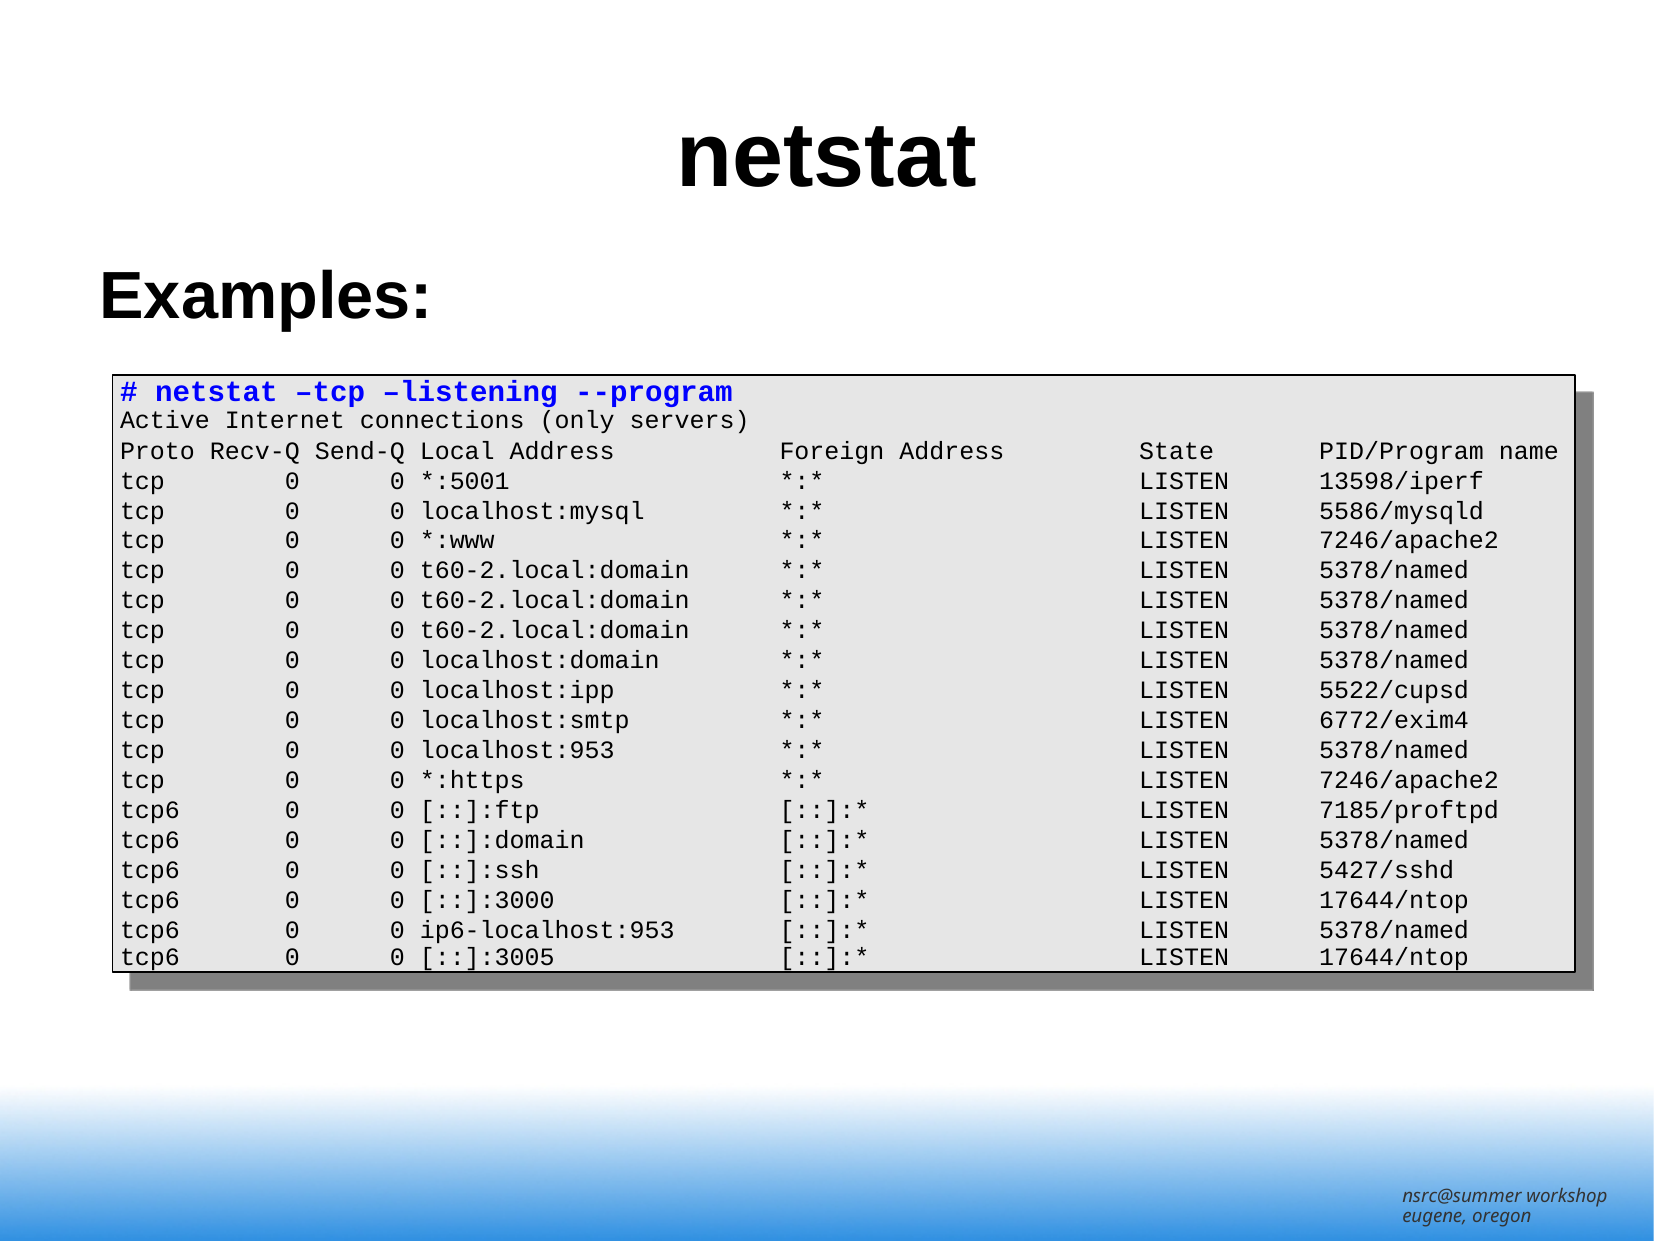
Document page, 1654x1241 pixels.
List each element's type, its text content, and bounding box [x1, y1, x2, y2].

list Examples: [82, 254, 1571, 1074]
picture [0, 1083, 1654, 1241]
title netstat [82, 49, 1571, 254]
text_box # netstat –tcp –listening --program Active Internet connections (only servers)‏ Proto Recv-Q Send-Q Local Address Foreign Address State PID/Program name tcp 0 0 *:5001 *:* LISTEN 13598/iperf tcp 0 0 localhost:mysql *:* LISTEN 5586/mysqld tcp 0 0 *:www *:* LISTEN 7246/apache2 tcp 0 0 t60-2.local:domain *:* LISTEN 5378/named tcp 0 0 t60-2.local:domain *:* LISTEN 5378/named tcp 0 0 t60-2.local:domain *:* LISTEN 5378/named tcp 0 0 localhost:domain *:* LISTEN 5378/named tcp 0 0 localhost:ipp *:* LISTEN 5522/cupsd tcp 0 0 localhost:smtp *:* LISTEN 6772/exim4 tcp 0 0 localhost:953 *:* LISTEN 5378/named tcp 0 0 *:https *:* LISTEN 7246/apache2 tcp6 0 0 [::]:ftp [::]:* LISTEN 7185/proftpd tcp6 0 0 [::]:domain [::]:* LISTEN 5378/named tcp6 0 0 [::]:ssh [::]:* LISTEN 5427/sshd tcp6 0 0 [::]:3000 [::]:* LISTEN 17644/ntop tcp6 0 0 ip6-localhost:953 [::]:* LISTEN 5378/named tcp6 0 0 [::]:3005 [::]:* LISTEN 17644/ntop [112, 375, 1575, 972]
